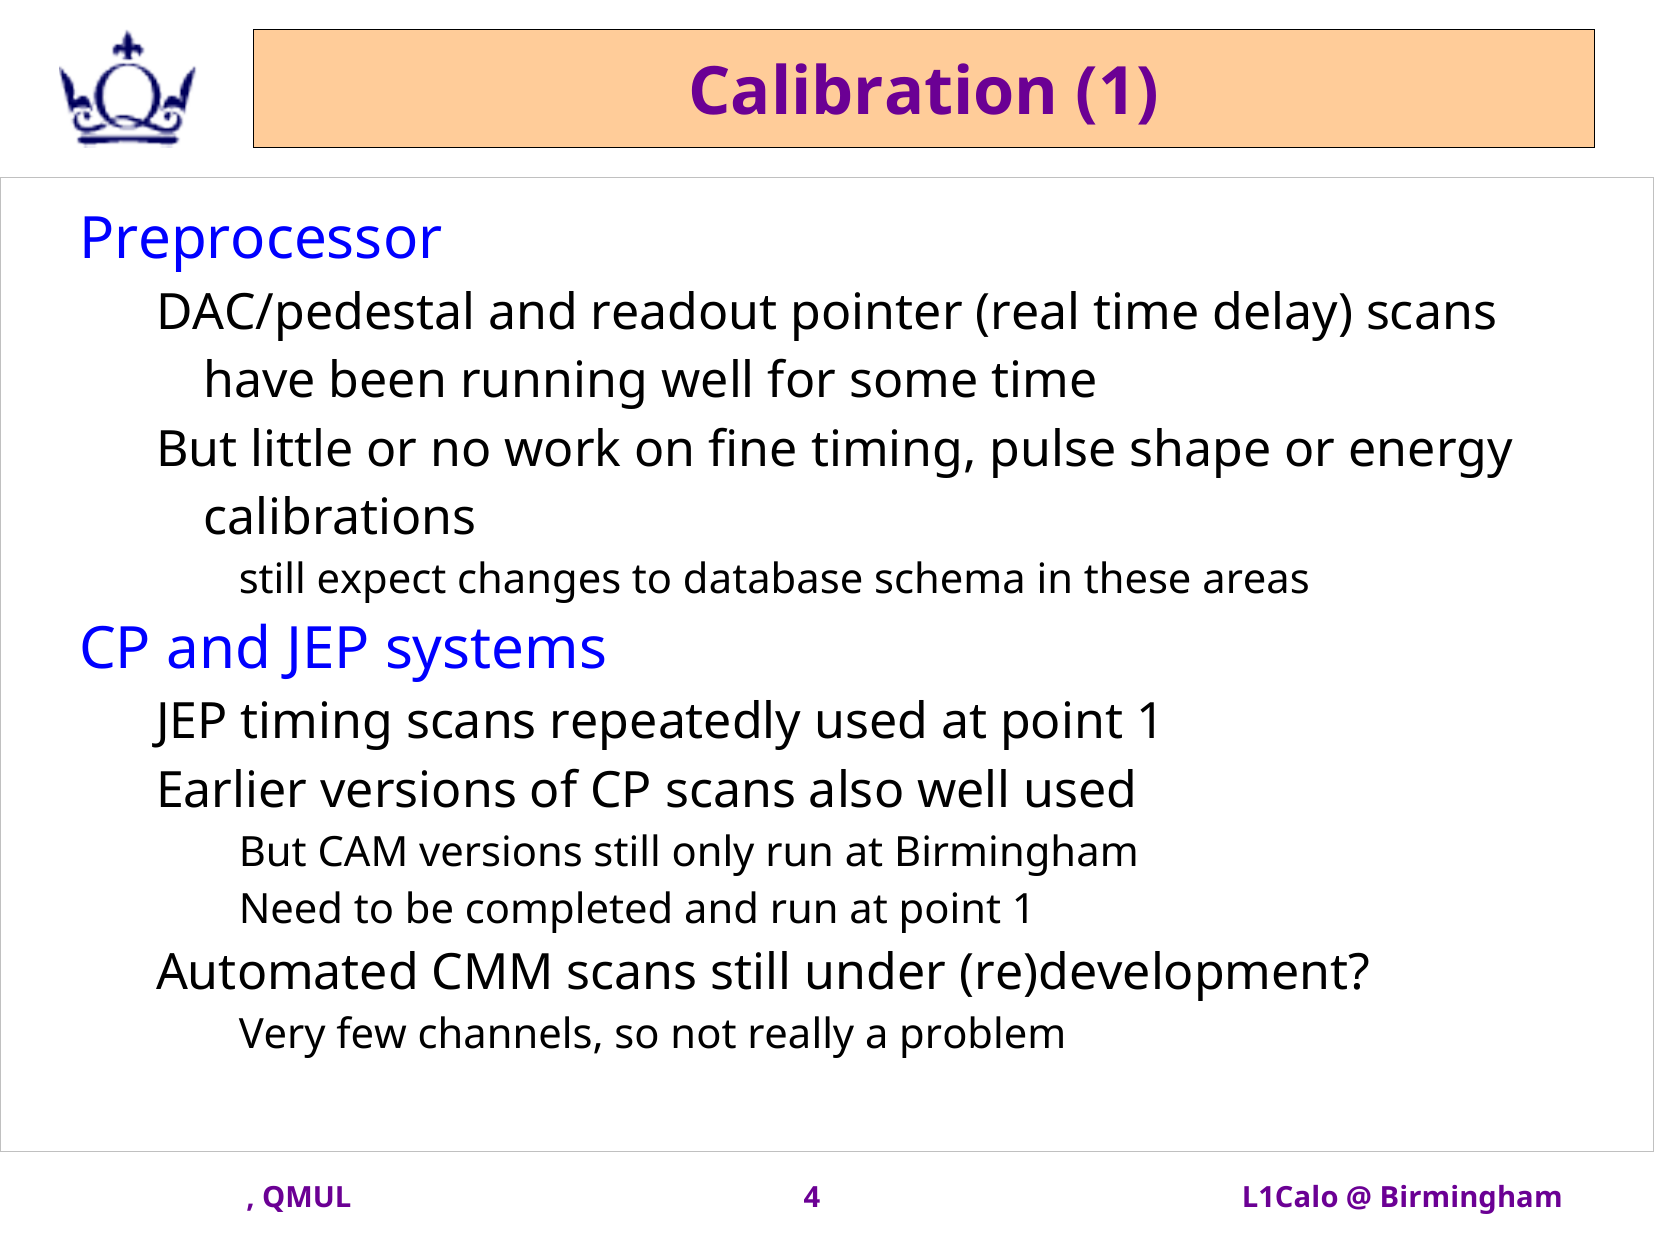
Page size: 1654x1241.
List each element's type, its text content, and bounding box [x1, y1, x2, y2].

list Preprocessor DAC/pedestal and readout pointer (real time delay) scans have been running well for some time But little or no work on fine timing, pulse shape or energy calibrations still expect changes to database schema in these areas CP and JEP systems JEP timing scans repeatedly used at point 1 Earlier versions of CP scans also well used But CAM versions still only run at Birmingham Need to be completed and run at point 1 Automated CMM scans still under (re)development? Very few channels, so not really a problem [61, 196, 1605, 1117]
picture [59, 29, 200, 148]
title Calibration (1) [253, 29, 1595, 148]
